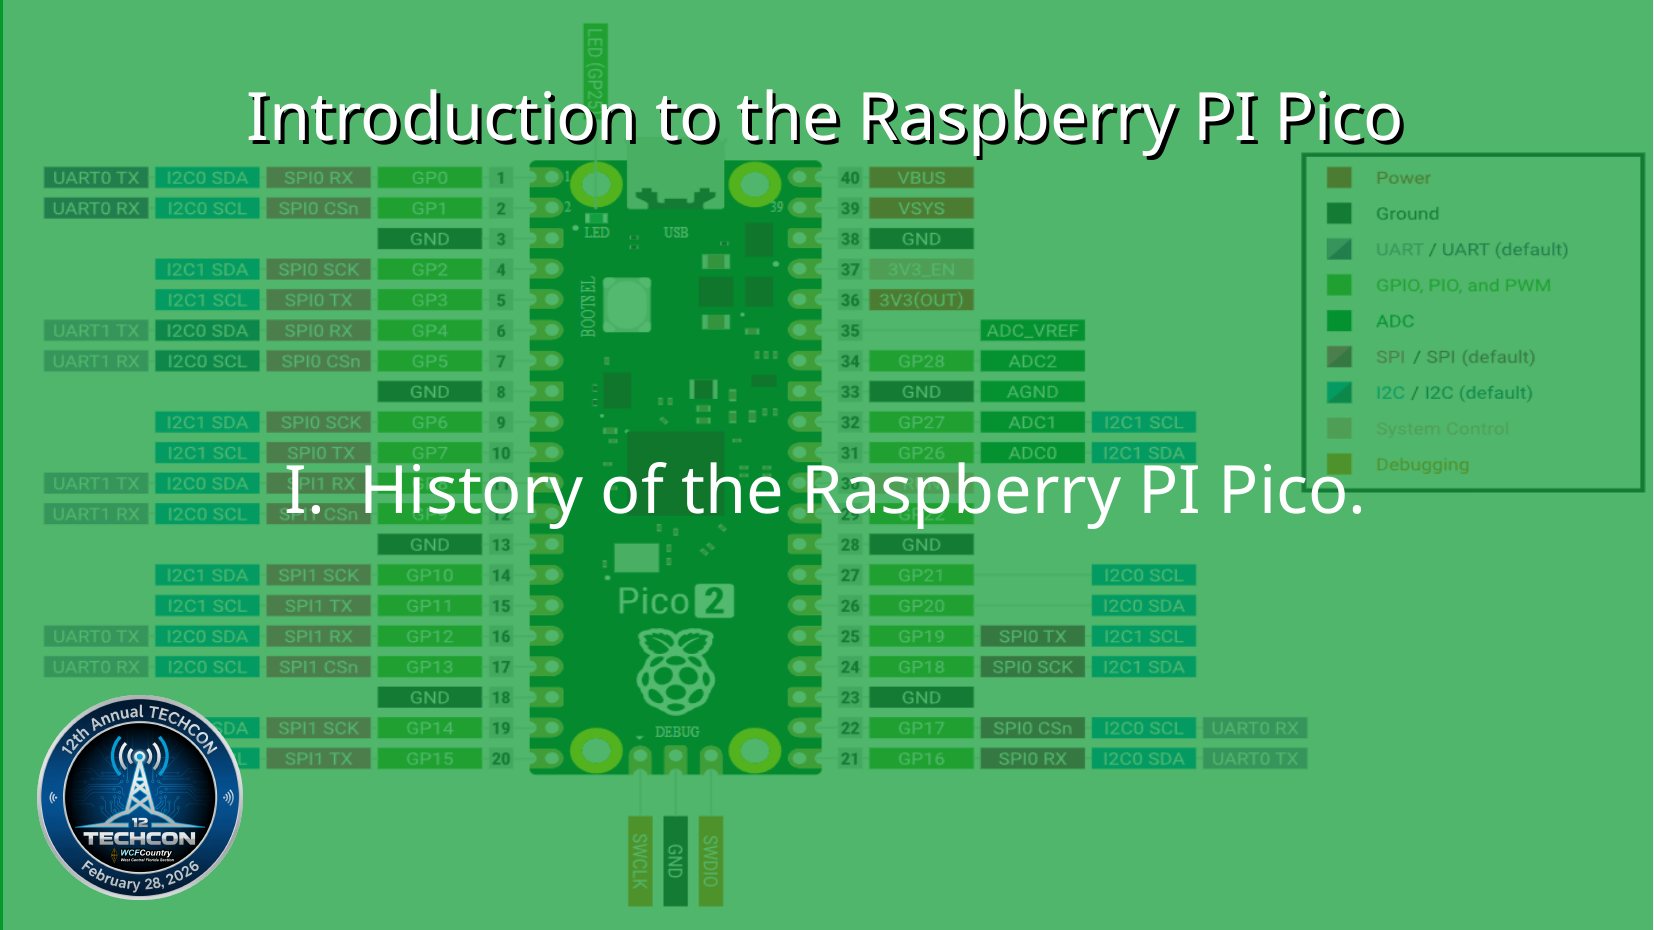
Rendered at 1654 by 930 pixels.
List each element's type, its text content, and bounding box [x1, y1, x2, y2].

title Introduction to the Raspberry PI Pico [82, 29, 1571, 200]
picture [37, 695, 243, 900]
list I. History of the Raspberry PI Pico. [82, 217, 1571, 757]
